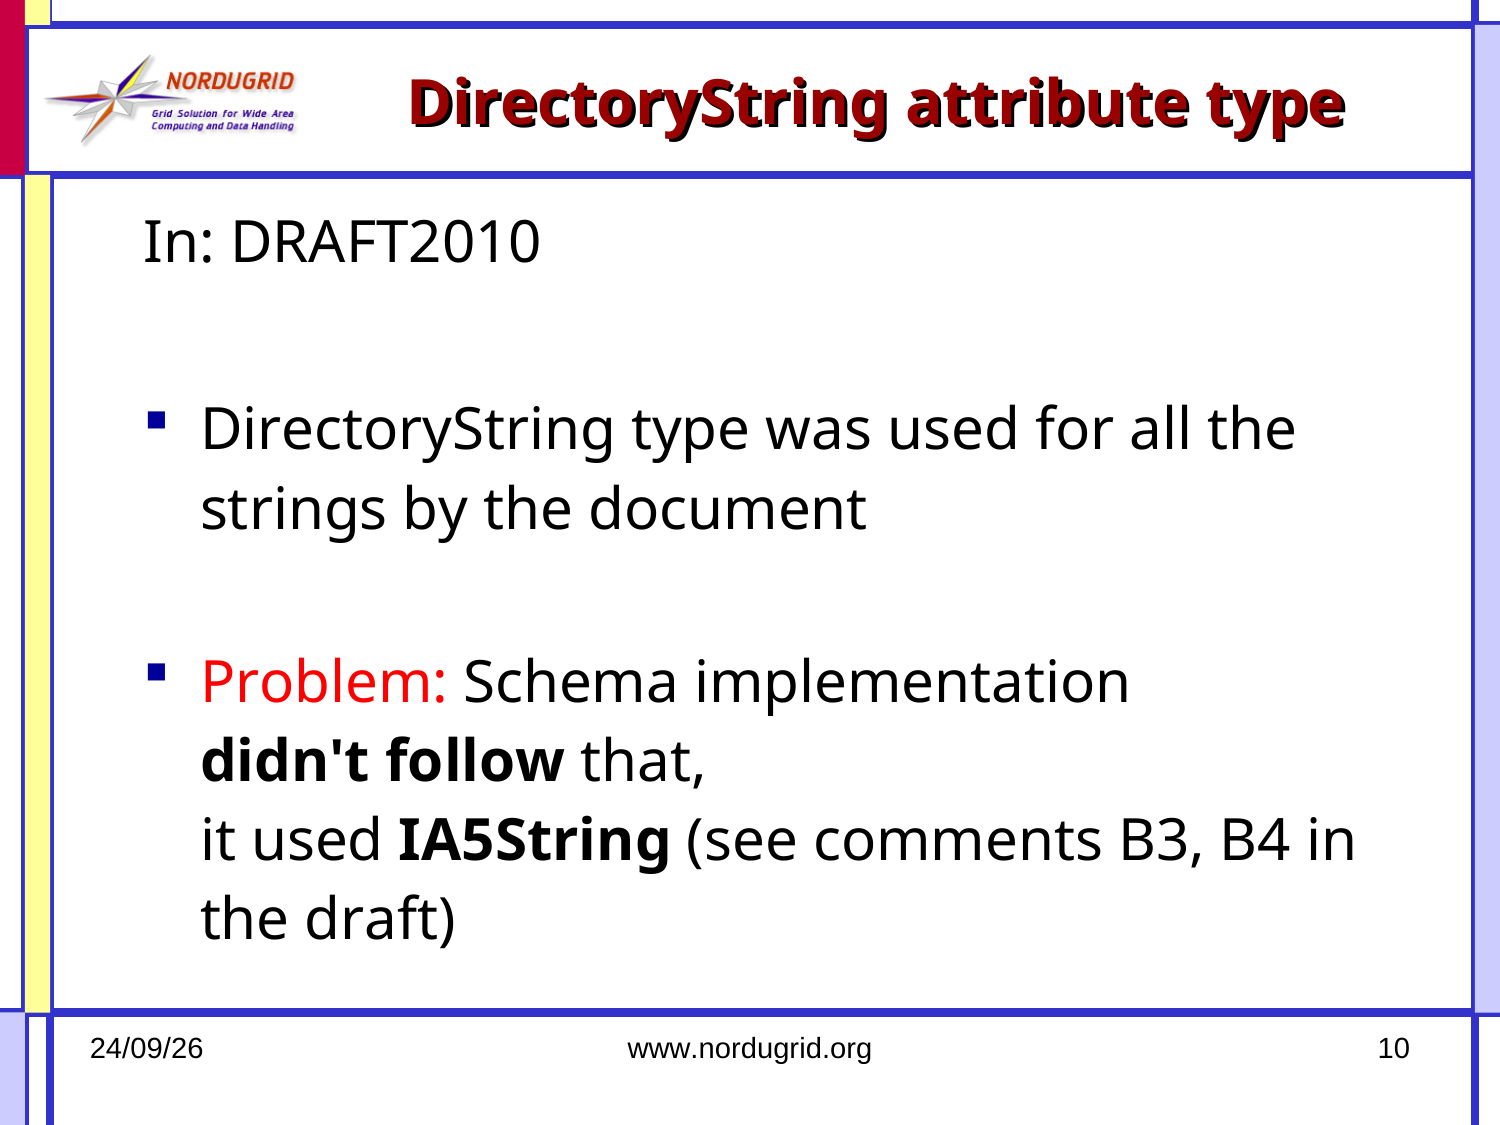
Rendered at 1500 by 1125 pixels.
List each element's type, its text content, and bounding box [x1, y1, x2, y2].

picture [40, 49, 301, 148]
title DirectoryString attribute type [324, 17, 1428, 183]
list In: DRAFT2010 DirectoryString type was used for all the strings by the document Problem: Schema implementation didn't follow that, it used IA5String (see comments B3, B4 in the draft) [87, 200, 1426, 944]
